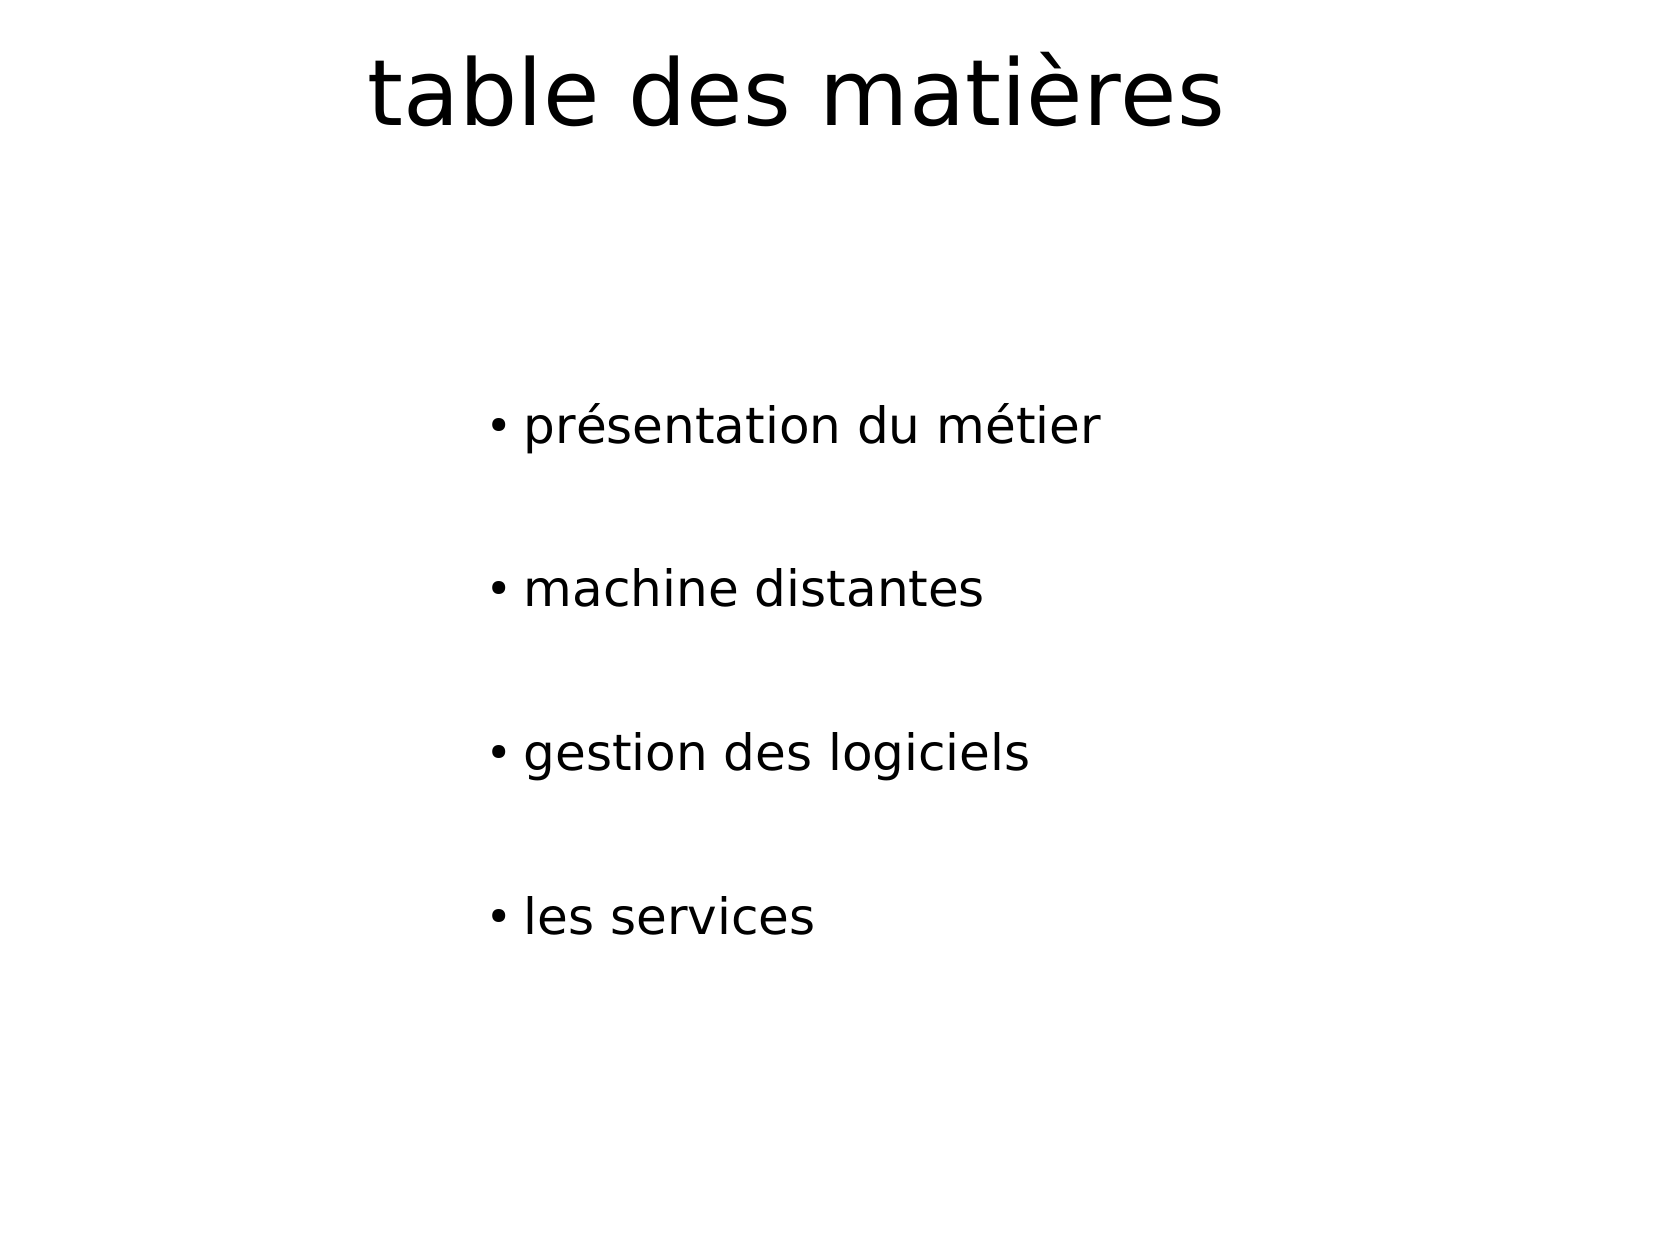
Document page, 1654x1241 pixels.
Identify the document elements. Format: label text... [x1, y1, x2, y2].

text_box présentation du métier machine distantes gestion des logiciels les services [490, 338, 1362, 1167]
title table des matières [106, 30, 1488, 156]
